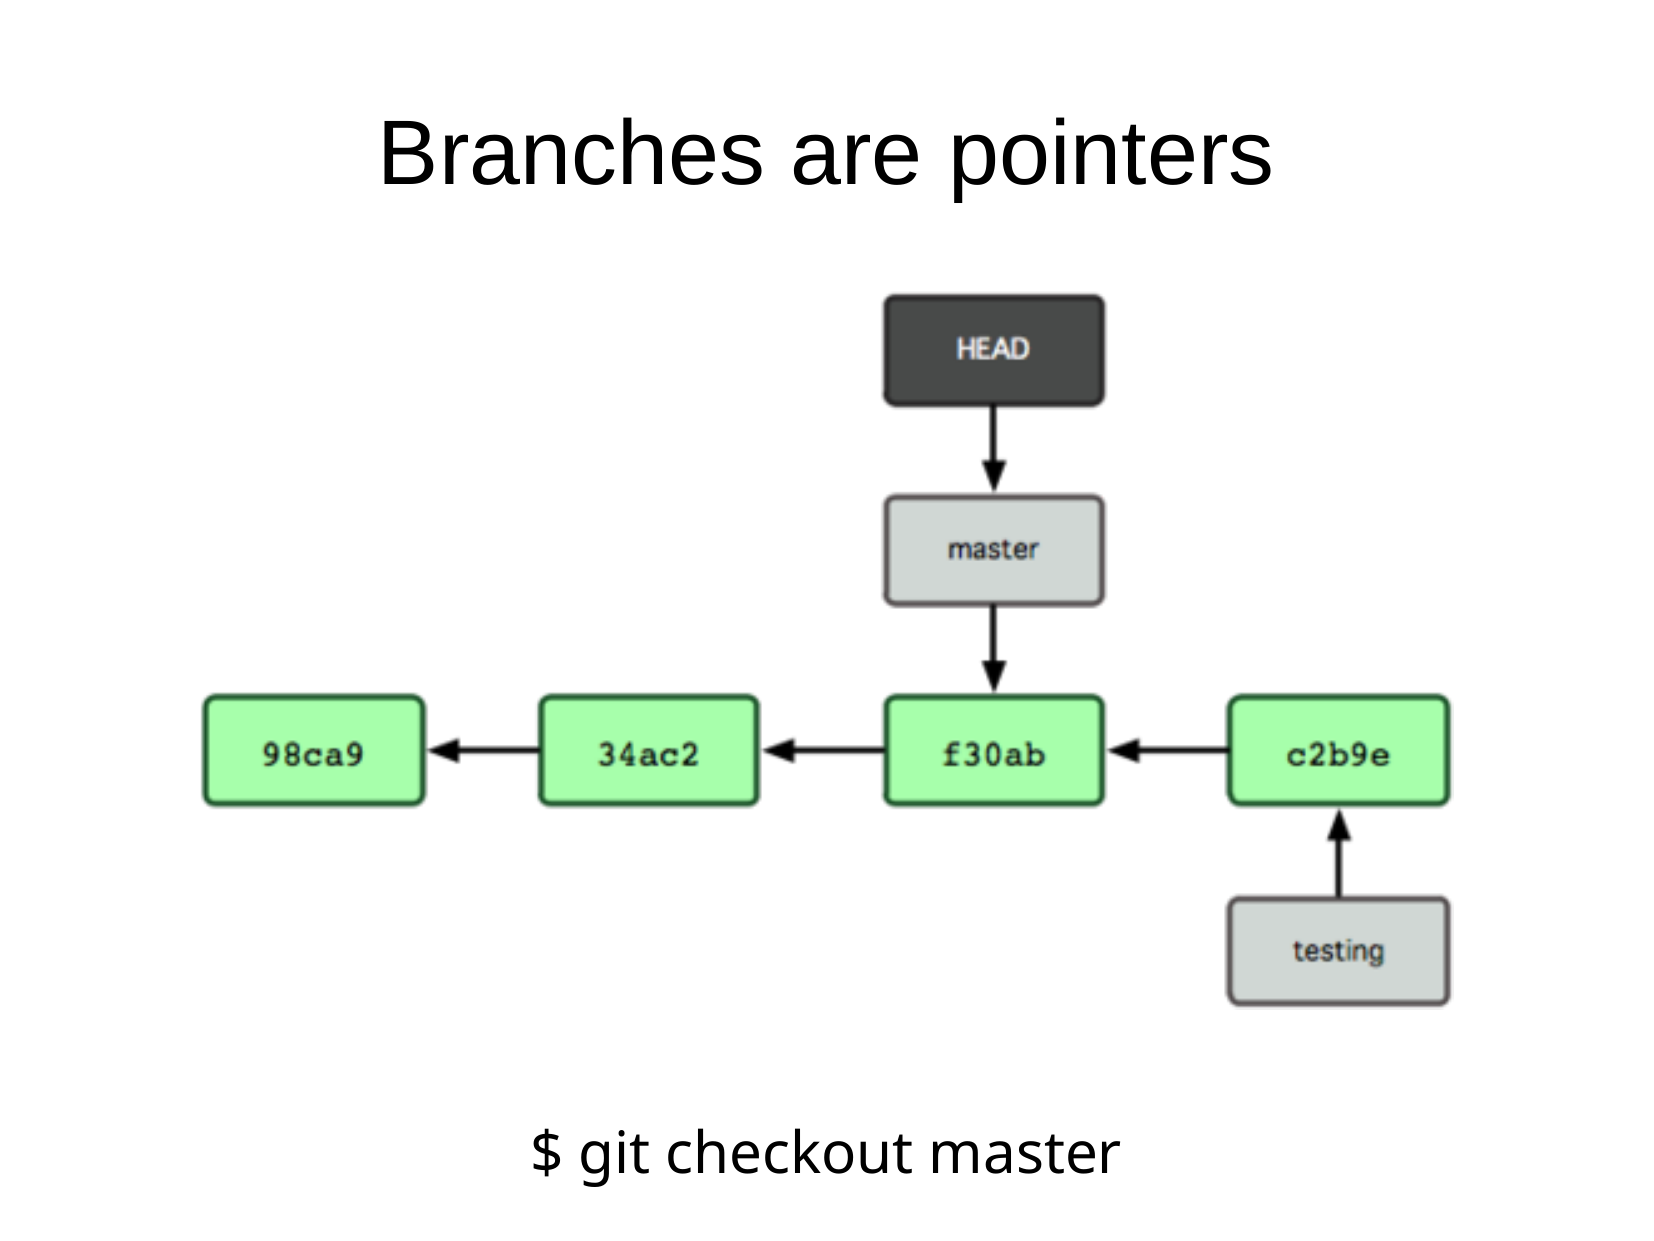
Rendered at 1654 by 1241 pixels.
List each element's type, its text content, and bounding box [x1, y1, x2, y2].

picture [200, 290, 1454, 1010]
text_box $ git checkout master [515, 1104, 1138, 1201]
title Branches are pointers [82, 49, 1571, 257]
